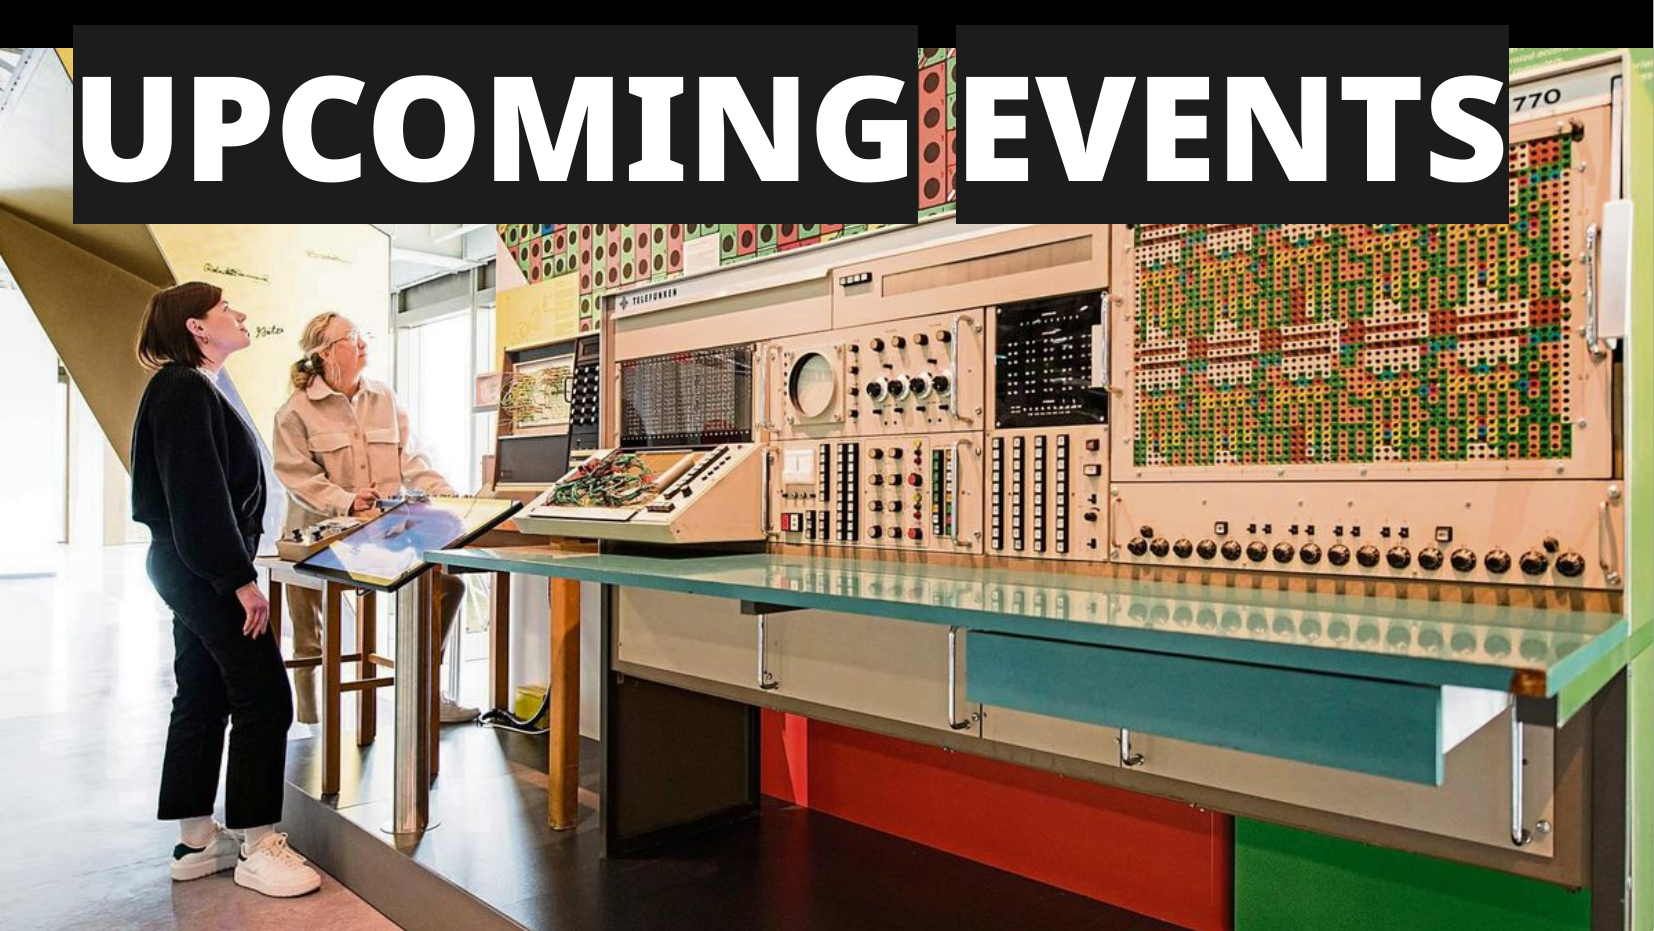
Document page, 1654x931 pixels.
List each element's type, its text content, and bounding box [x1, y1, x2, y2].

text_box UPCOMING EVENTS [58, 0, 1536, 197]
picture [0, 48, 1654, 931]
